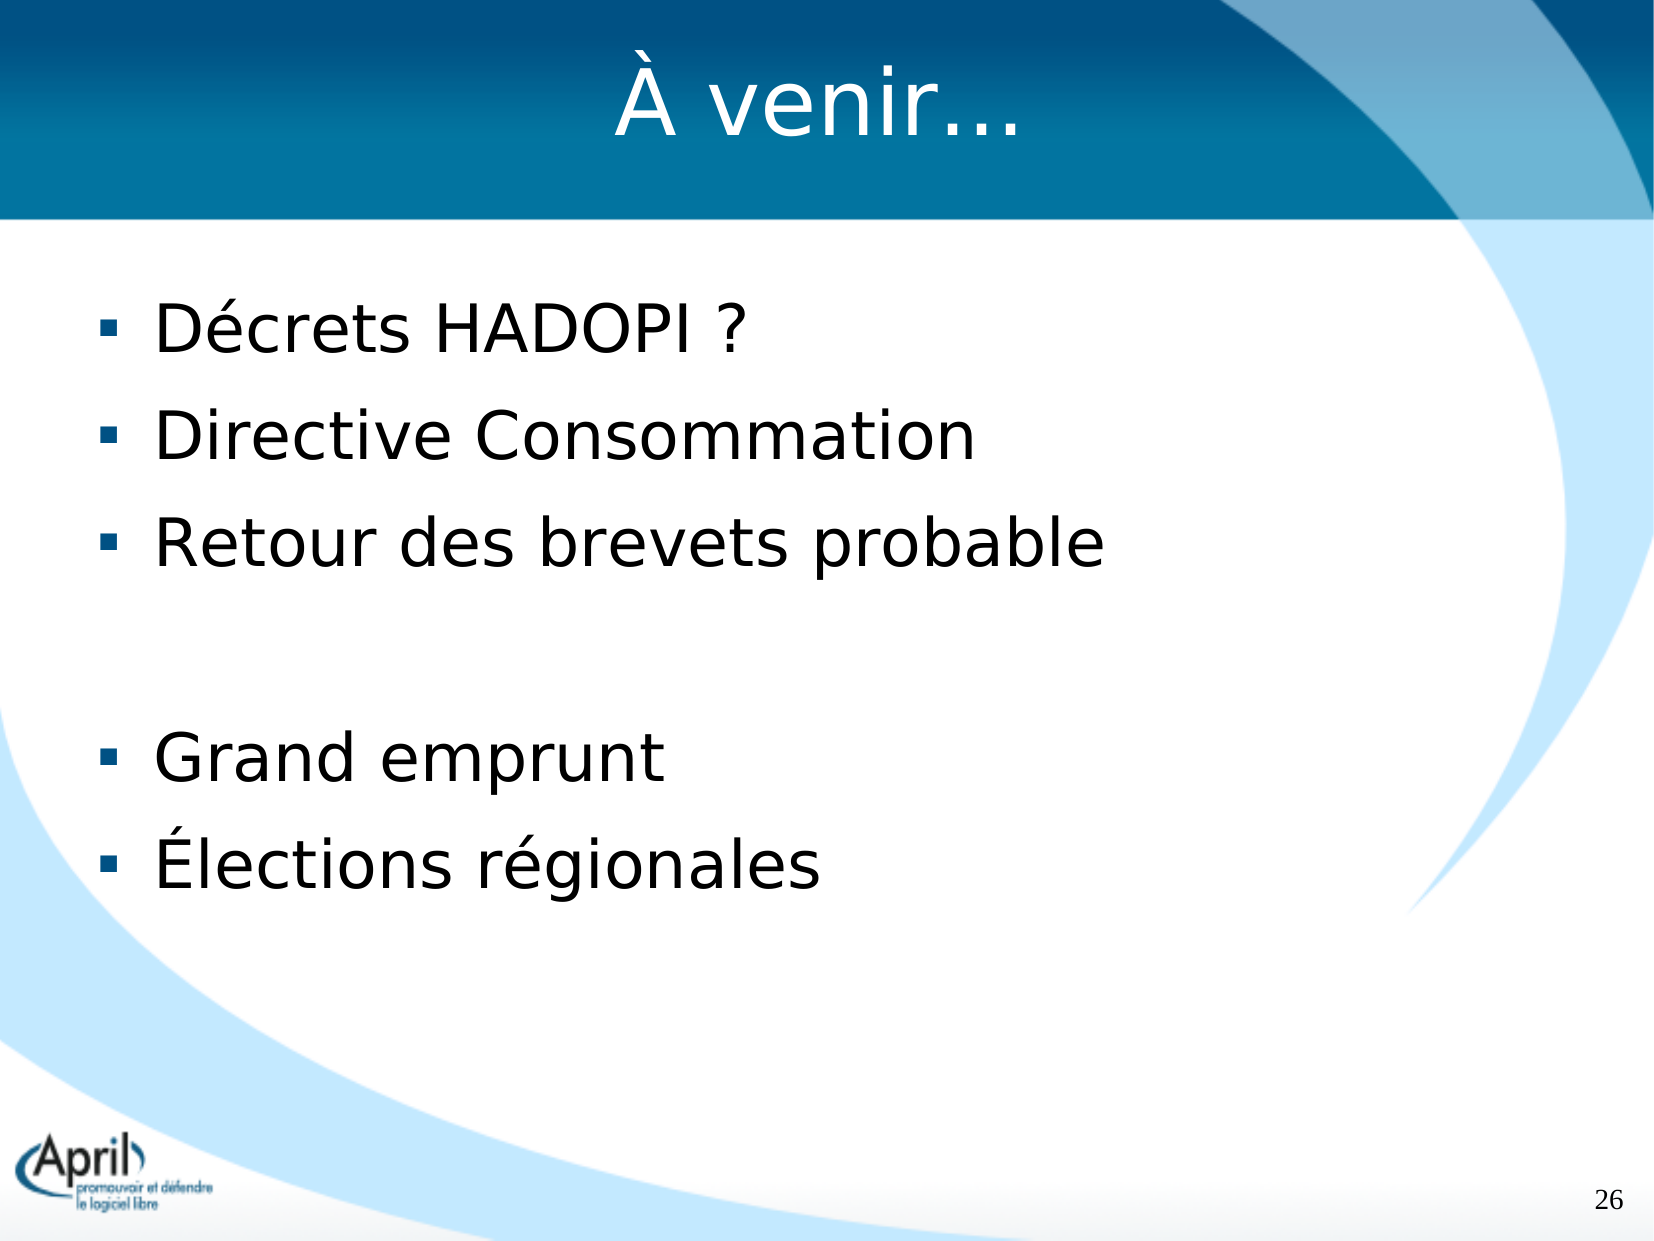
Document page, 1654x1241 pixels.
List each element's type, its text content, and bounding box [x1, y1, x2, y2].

list Décrets HADOPI ? Directive Consommation Retour des brevets probable Grand emprunt Élections régionales [82, 290, 1571, 1094]
picture [0, 0, 1654, 1241]
title À venir... [76, 7, 1565, 200]
